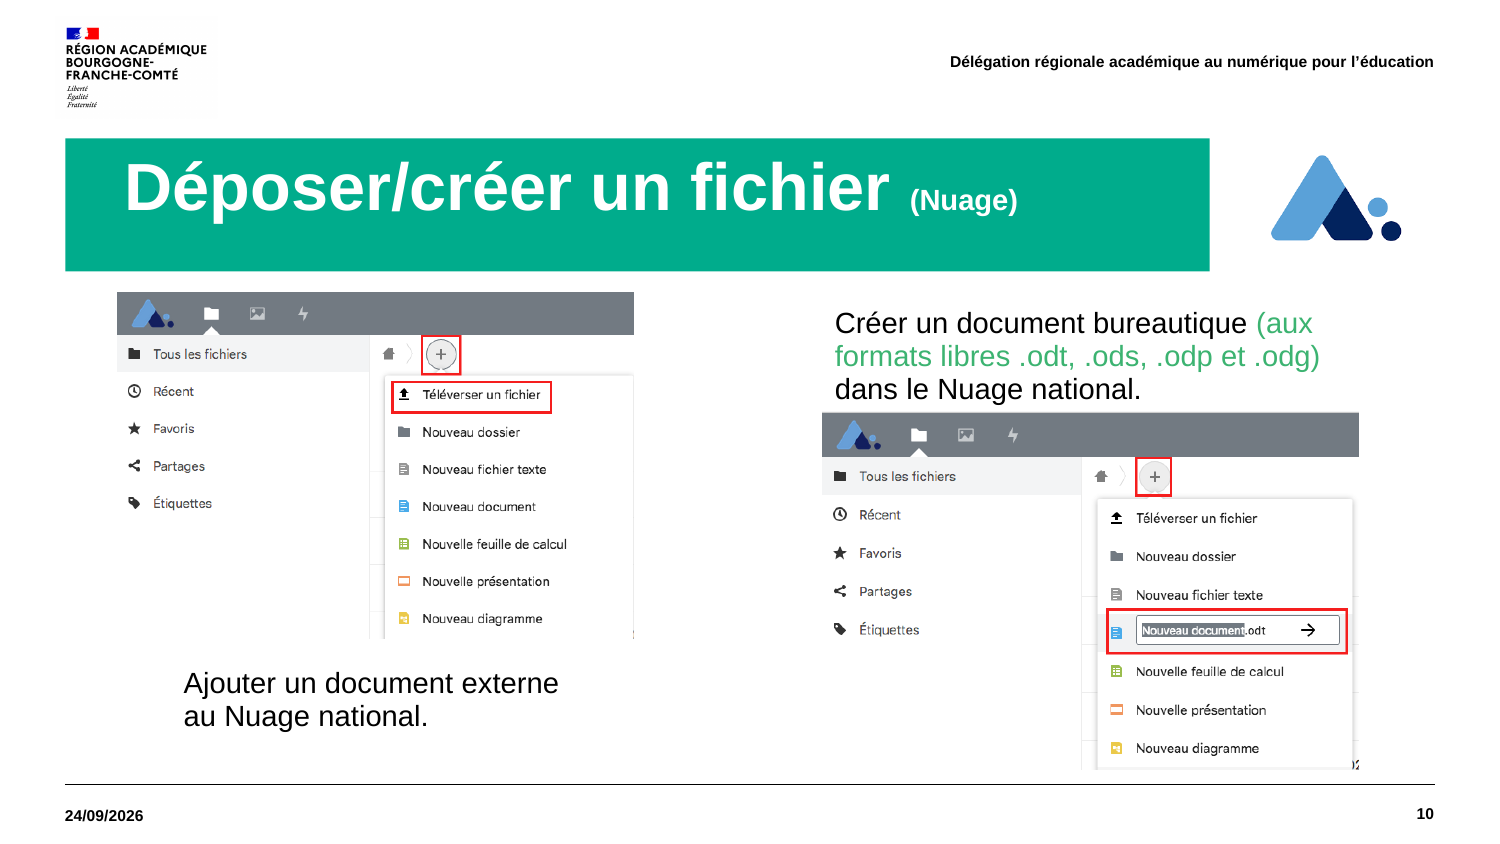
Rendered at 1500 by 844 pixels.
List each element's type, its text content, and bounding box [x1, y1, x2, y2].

picture [55, 16, 218, 119]
picture [117, 292, 634, 639]
text_box Délégation régionale académique au numérique pour l’éducation [470, 32, 1435, 91]
text_box 31/01/2023 [64, 787, 245, 843]
text_box Ajouter un document externe au Nuage national. [168, 659, 584, 773]
text_box Déposer/créer un fichier (Nuage) [65, 138, 1210, 272]
picture [822, 411, 1359, 770]
picture [1259, 128, 1409, 275]
text_box <numéro> [1213, 784, 1435, 843]
text_box Créer un document bureautique (aux formats libres .odt, .ods, .odp et .odg) dans le Nuage national. [820, 300, 1371, 447]
